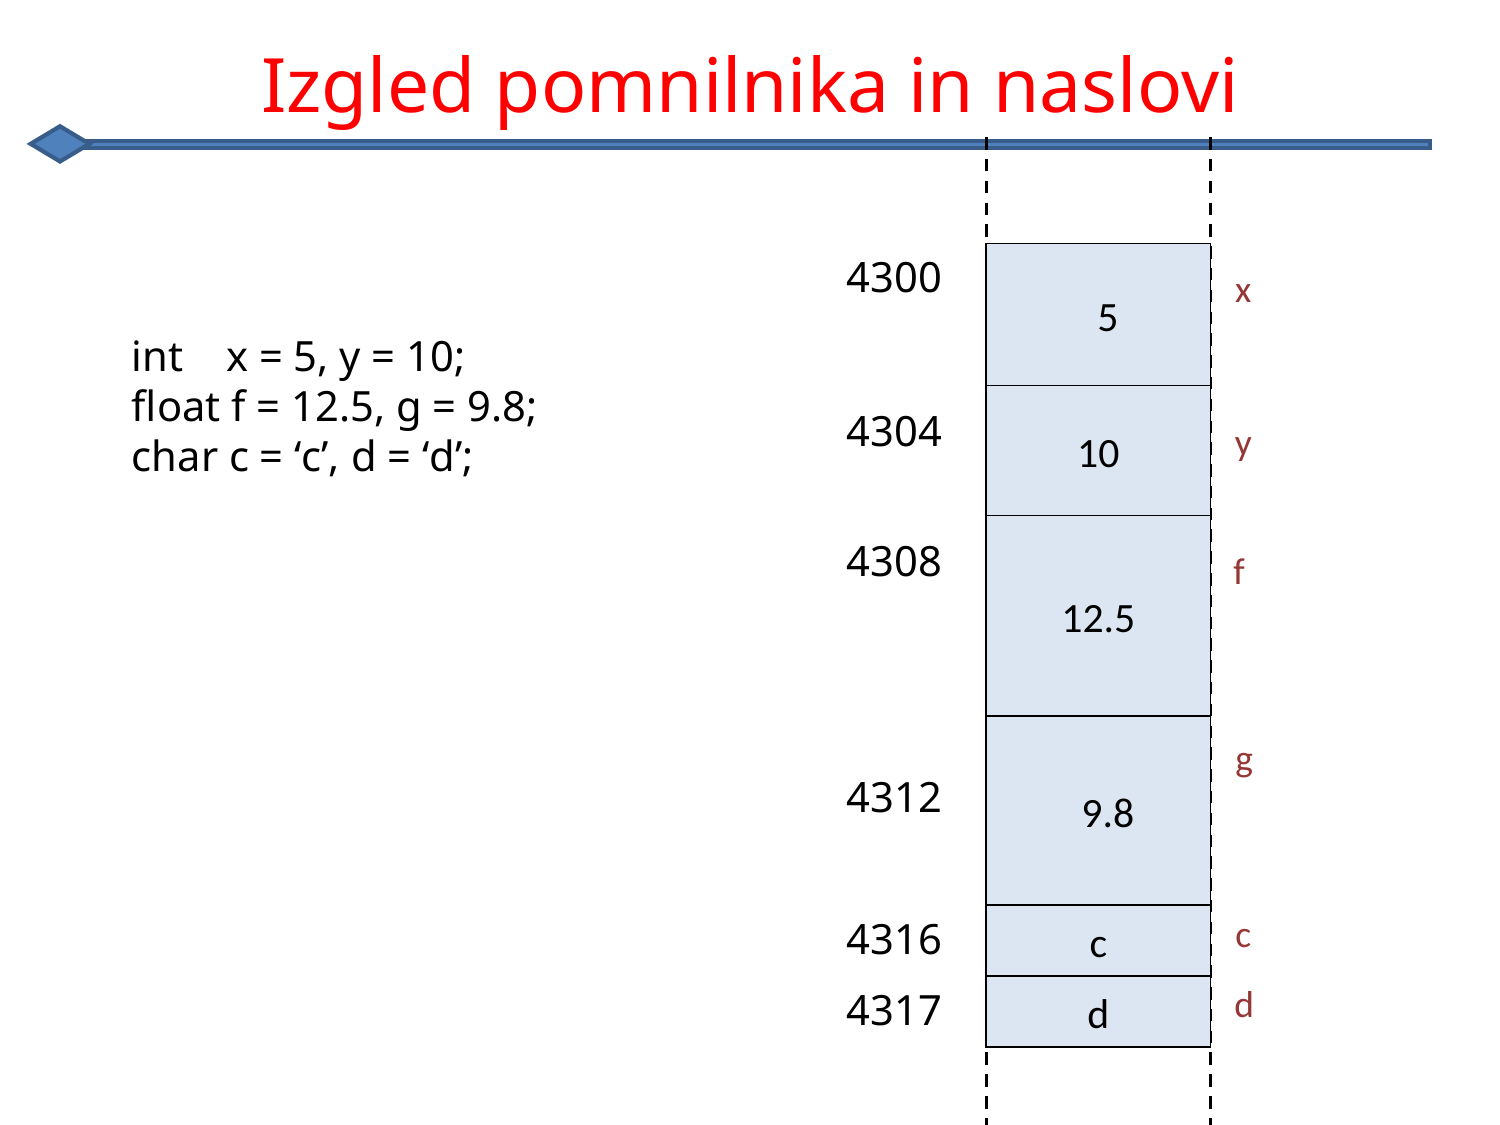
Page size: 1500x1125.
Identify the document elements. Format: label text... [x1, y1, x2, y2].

text_box 12.5 [986, 515, 1211, 716]
text_box c [1220, 902, 1267, 963]
title Izgled pomnilnika in naslovi [75, 23, 1426, 141]
text_box 4312 [831, 763, 958, 829]
text_box int x = 5, y = 10; float f = 12.5, g = 9.8; char c = ‘c’, d = ‘d’; [117, 322, 554, 488]
text_box x [1220, 257, 1267, 319]
text_box 4304 [831, 397, 958, 463]
text_box 10 [986, 385, 1211, 515]
text_box 5 [986, 243, 1211, 385]
text_box y [1220, 410, 1267, 471]
text_box 4317 [831, 976, 958, 1042]
text_box 9.8 [986, 716, 1211, 904]
text_box 4316 [831, 904, 958, 971]
text_box 4300 [831, 243, 958, 309]
text_box f [1218, 538, 1260, 600]
text_box d [986, 976, 1211, 1048]
text_box d [1219, 972, 1270, 1034]
text_box g [1220, 726, 1269, 787]
text_box c [986, 904, 1211, 976]
text_box 4308 [831, 527, 958, 593]
